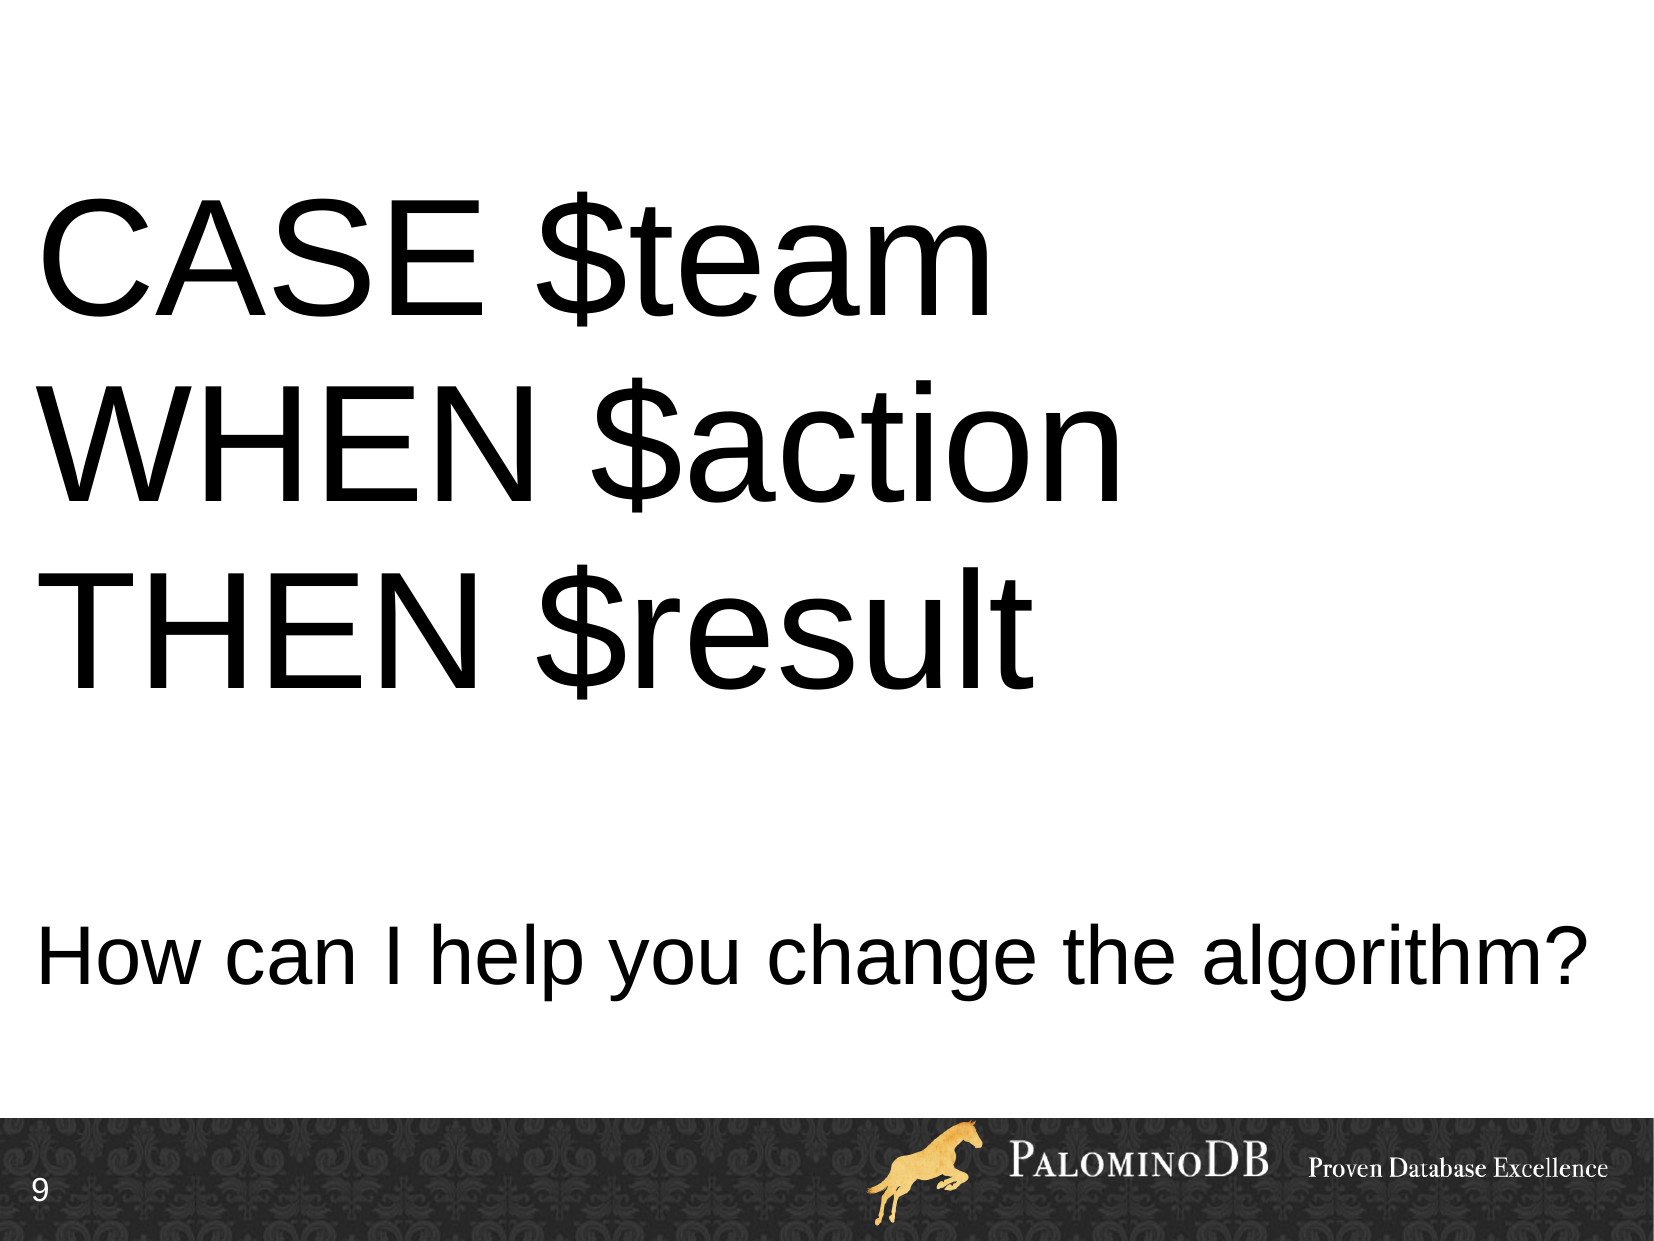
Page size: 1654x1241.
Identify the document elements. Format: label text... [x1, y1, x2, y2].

title CASE $team WHEN $action THEN $result How can I help you change the algorithm? [35, 79, 1650, 1088]
picture [0, 1109, 1654, 1241]
